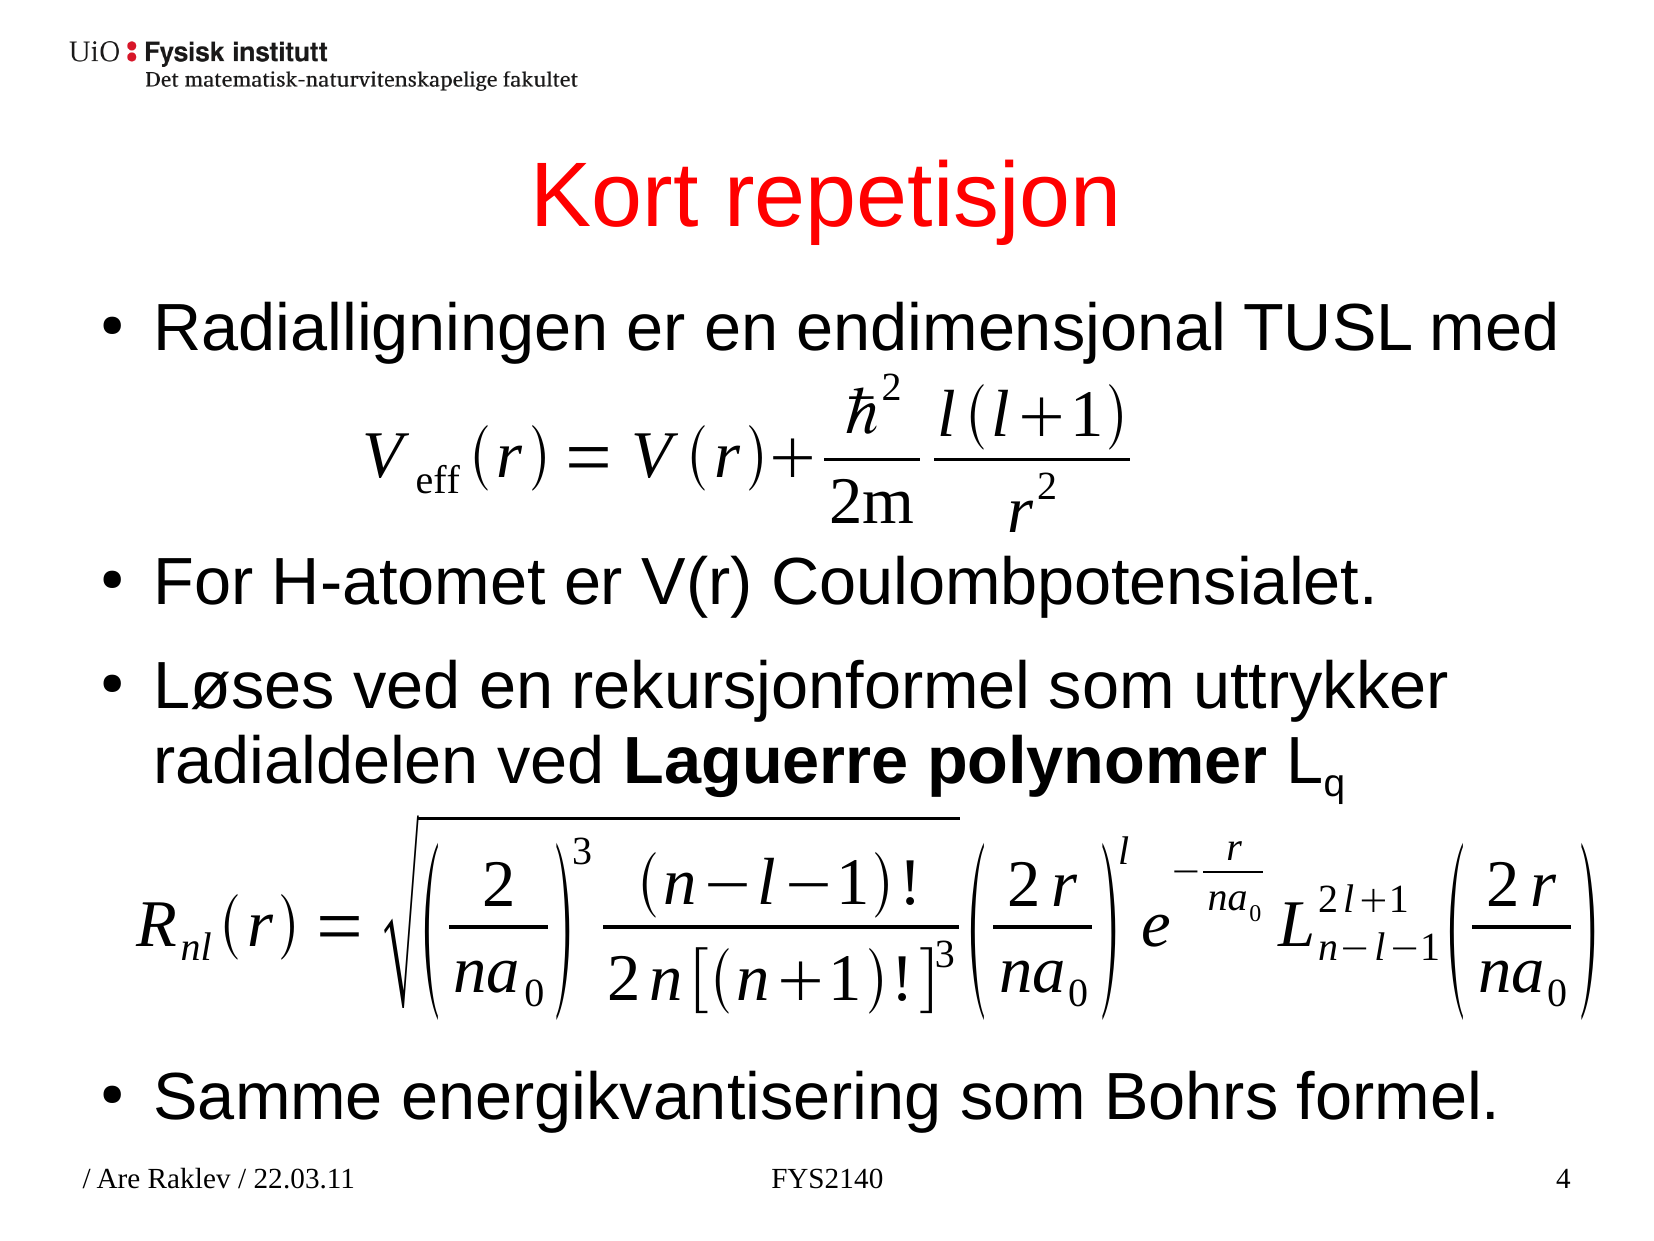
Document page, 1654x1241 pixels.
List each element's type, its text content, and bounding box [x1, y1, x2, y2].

title Kort repetisjon [82, 90, 1571, 290]
list Radialligningen er en endimensjonal TUSL med For H-atomet er V(r) Coulombpotensialet. Løses ved en rekursjonformel som uttrykker radialdelen ved Laguerre polynomer Lq Samme energikvantisering som Bohrs formel. [82, 290, 1576, 1132]
chart [126, 812, 1606, 1025]
chart [356, 364, 1139, 548]
picture [68, 37, 581, 93]
